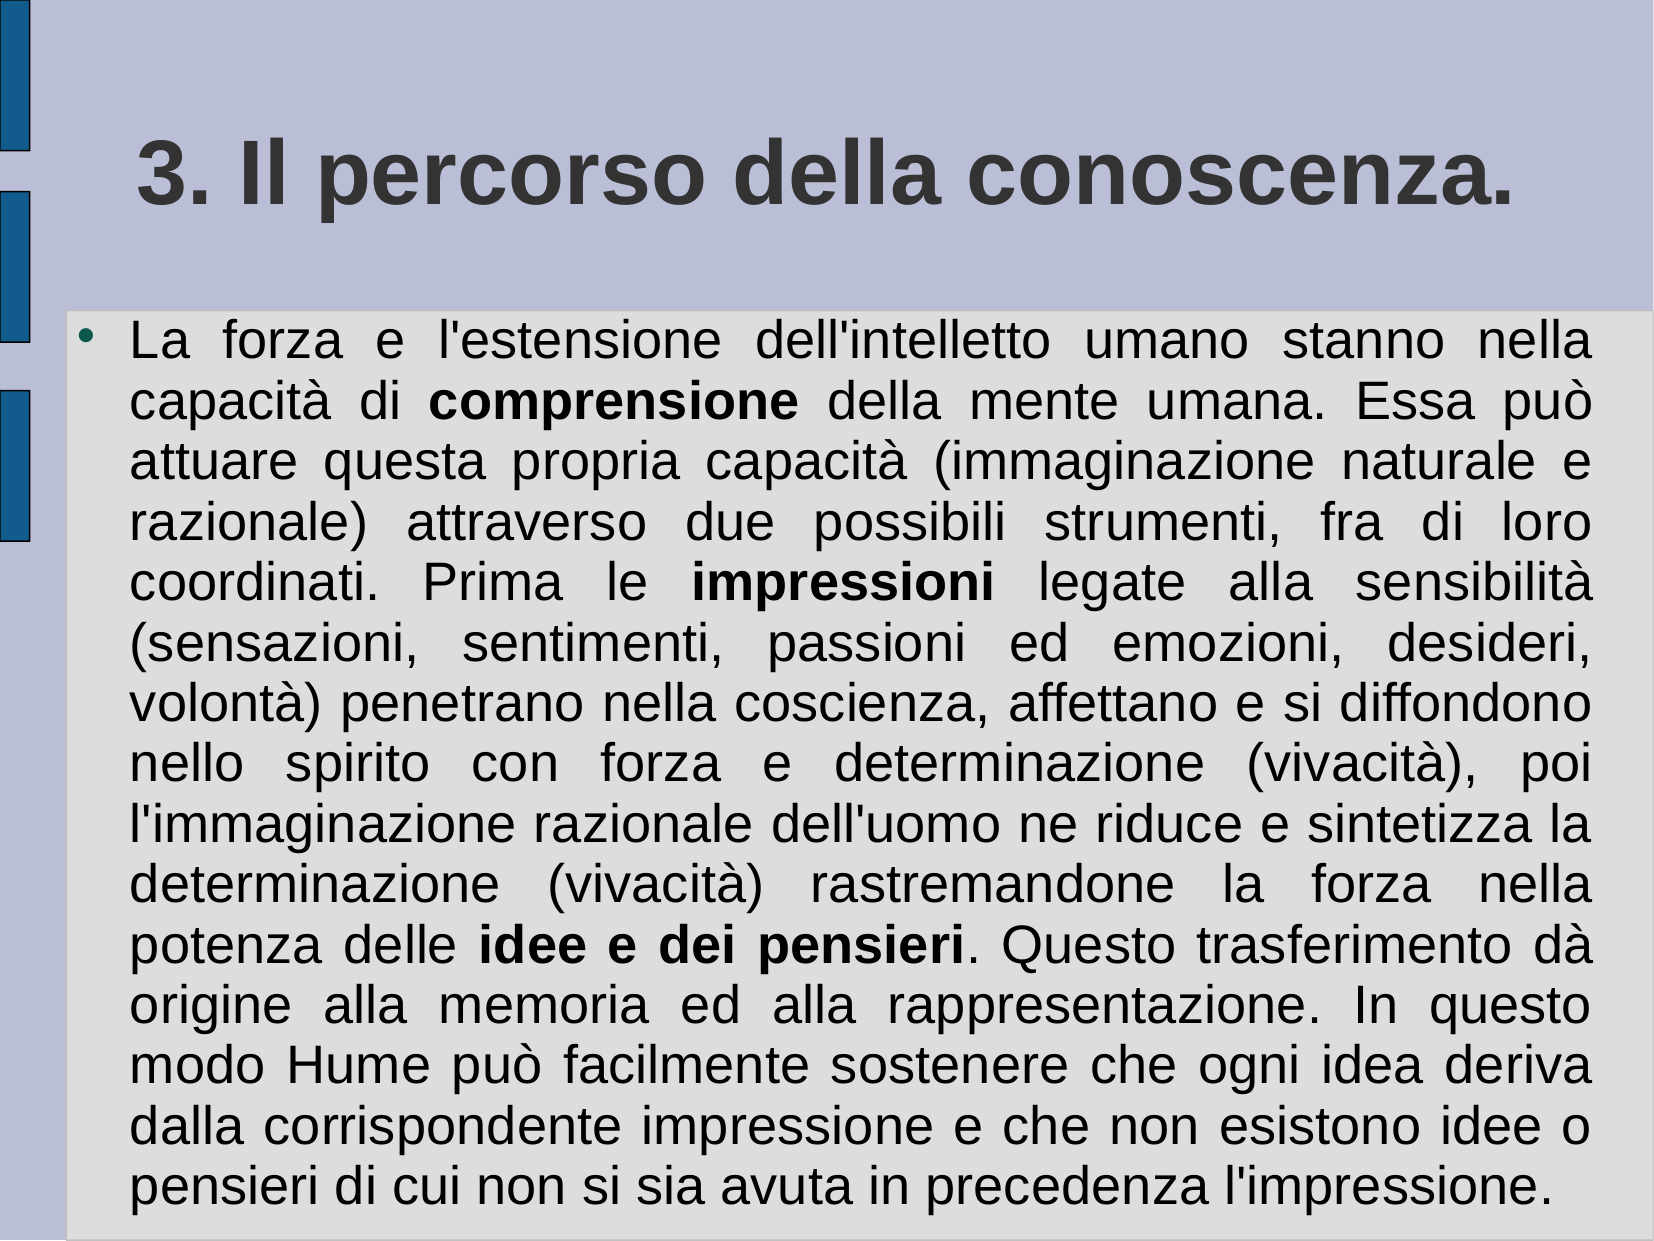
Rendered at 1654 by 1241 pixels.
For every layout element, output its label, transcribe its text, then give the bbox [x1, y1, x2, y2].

title 3. Il percorso della conoscenza. [121, 67, 1534, 275]
list La forza e l'estensione dell'intelletto umano stanno nella capacità di comprensione della mente umana. Essa può attuare questa propria capacità (immaginazione naturale e razionale) attraverso due possibili strumenti, fra di loro coordinati. Prima le impressioni legate alla sensibilità (sensazioni, sentimenti, passioni ed emozioni, desideri, volontà) penetrano nella coscienza, affettano e si diffondono nello spirito con forza e determinazione (vivacità), poi l'immaginazione razionale dell'uomo ne riduce e sintetizza la determinazione (vivacità) rastremandone la forza nella potenza delle idee e dei pensieri. Questo trasferimento dà origine alla memoria ed alla rappresentazione. In questo modo Hume può facilmente sostenere che ogni idea deriva dalla corrispondente impressione e che non esistono idee o pensieri di cui non si sia avuta in precedenza l'impressione. [59, 306, 1595, 1222]
